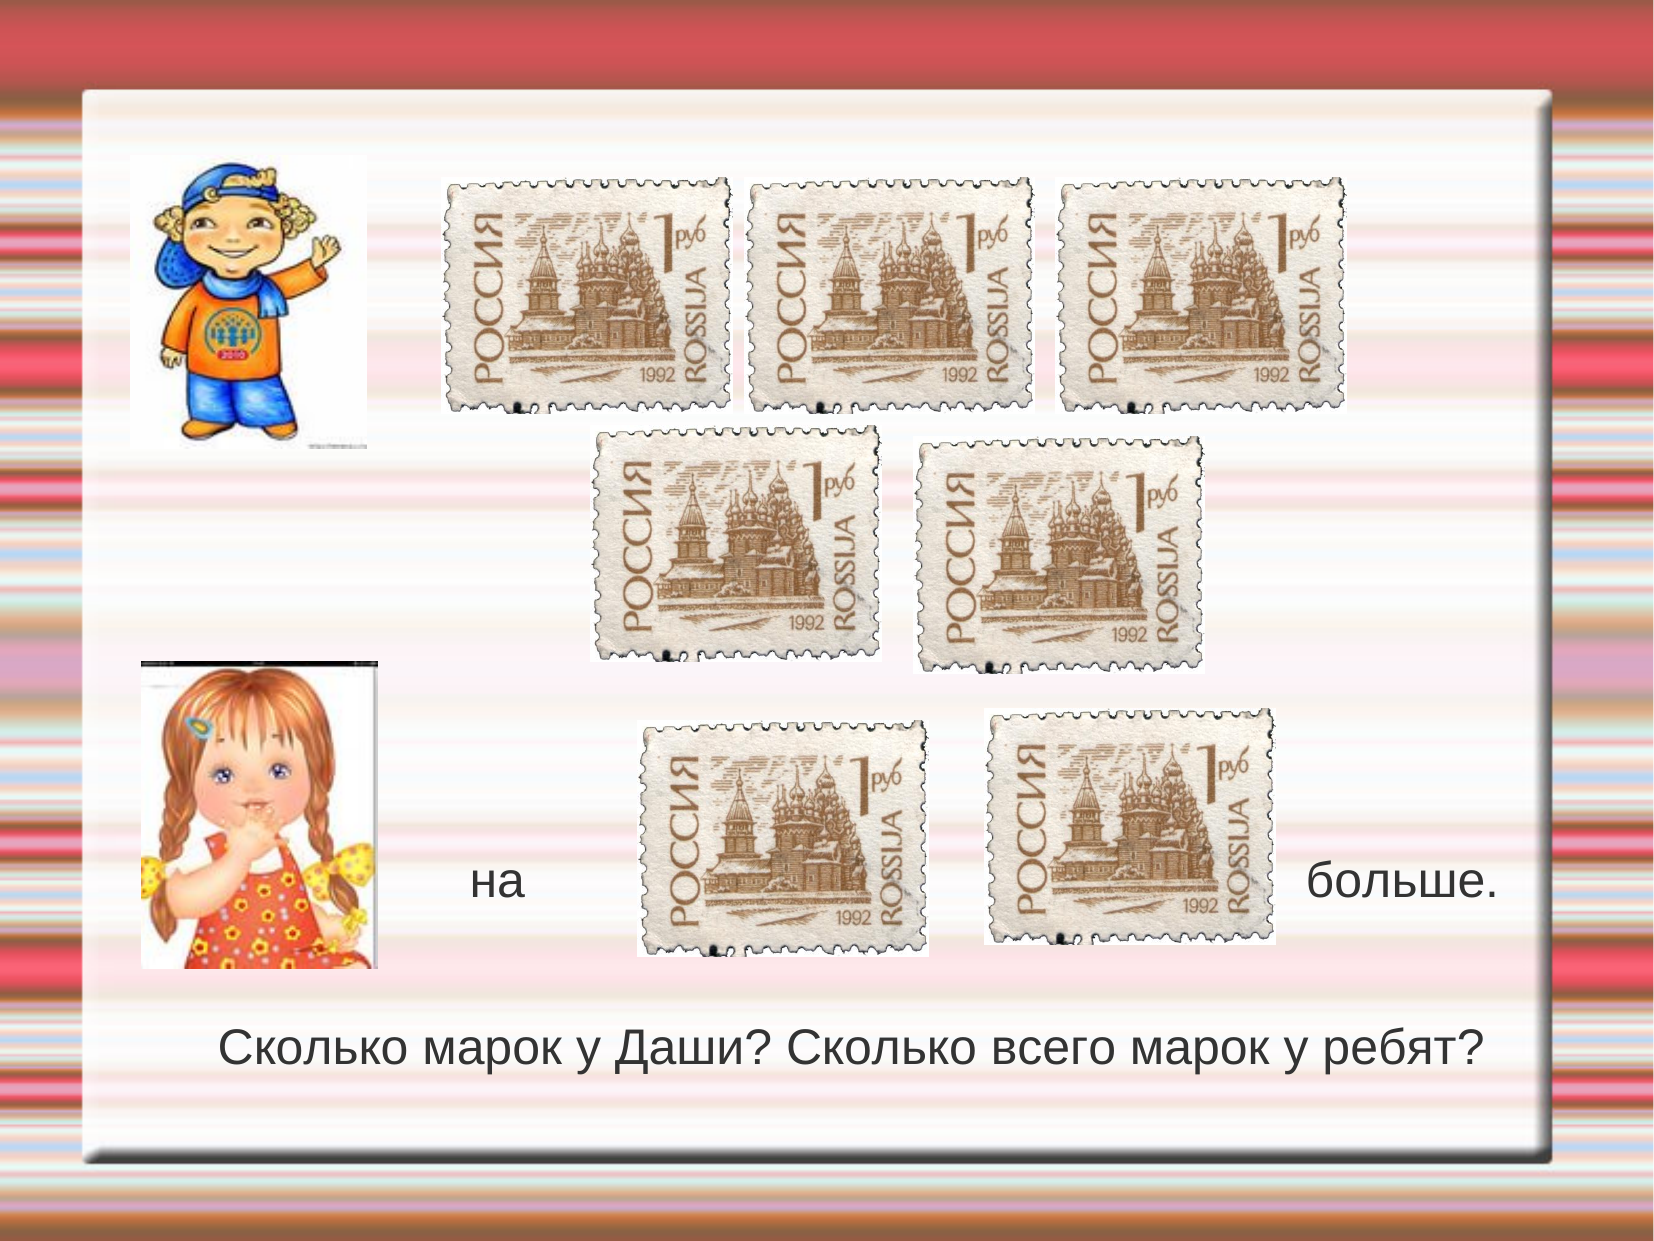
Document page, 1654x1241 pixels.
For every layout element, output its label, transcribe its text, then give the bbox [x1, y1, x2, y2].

picture [0, 0, 1654, 1241]
list на больше. Сколько марок у Даши? Сколько всего марок у ребят? [134, 350, 1516, 1187]
